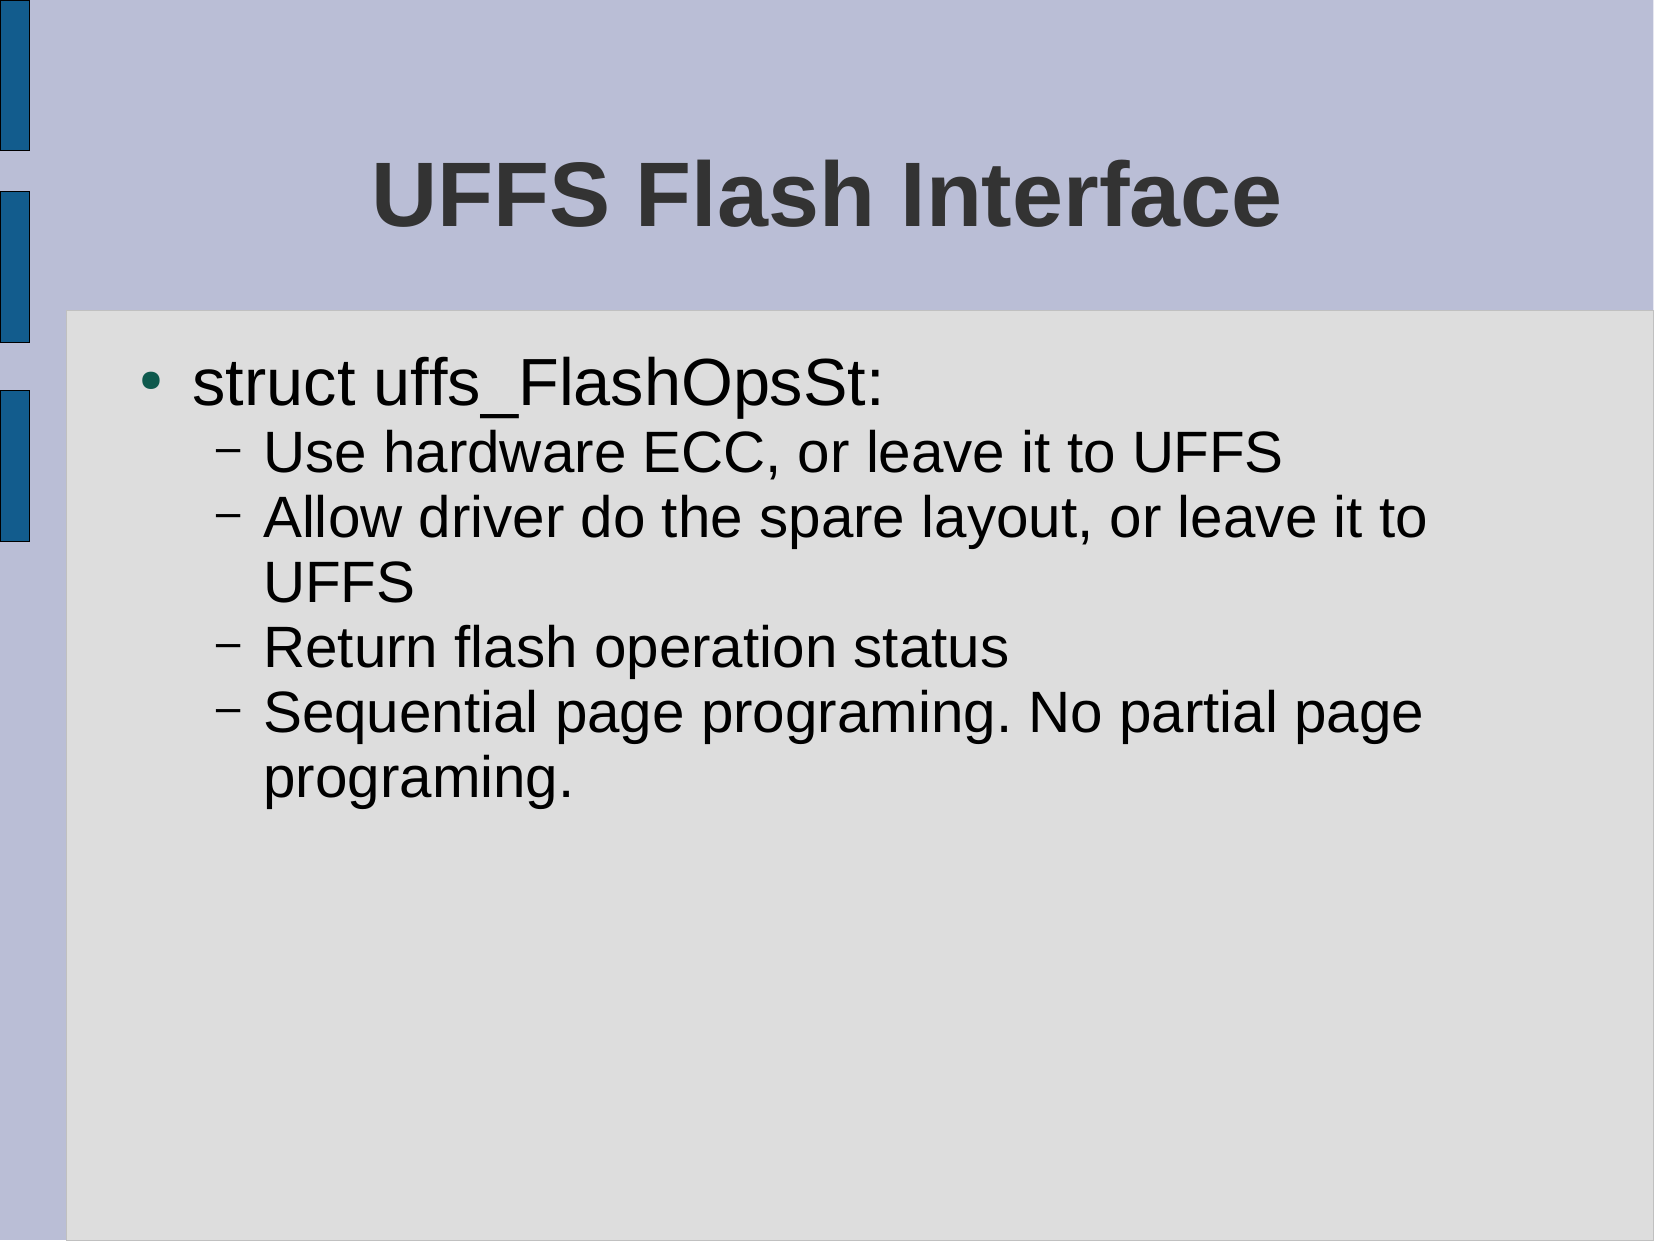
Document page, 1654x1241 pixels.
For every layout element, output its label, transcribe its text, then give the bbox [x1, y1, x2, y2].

list struct uffs_FlashOpsSt: Use hardware ECC, or leave it to UFFS Allow driver do the spare layout, or leave it to UFFS Return flash operation status Sequential page programing. No partial page programing. [121, 344, 1534, 1127]
title UFFS Flash Interface [121, 91, 1534, 299]
